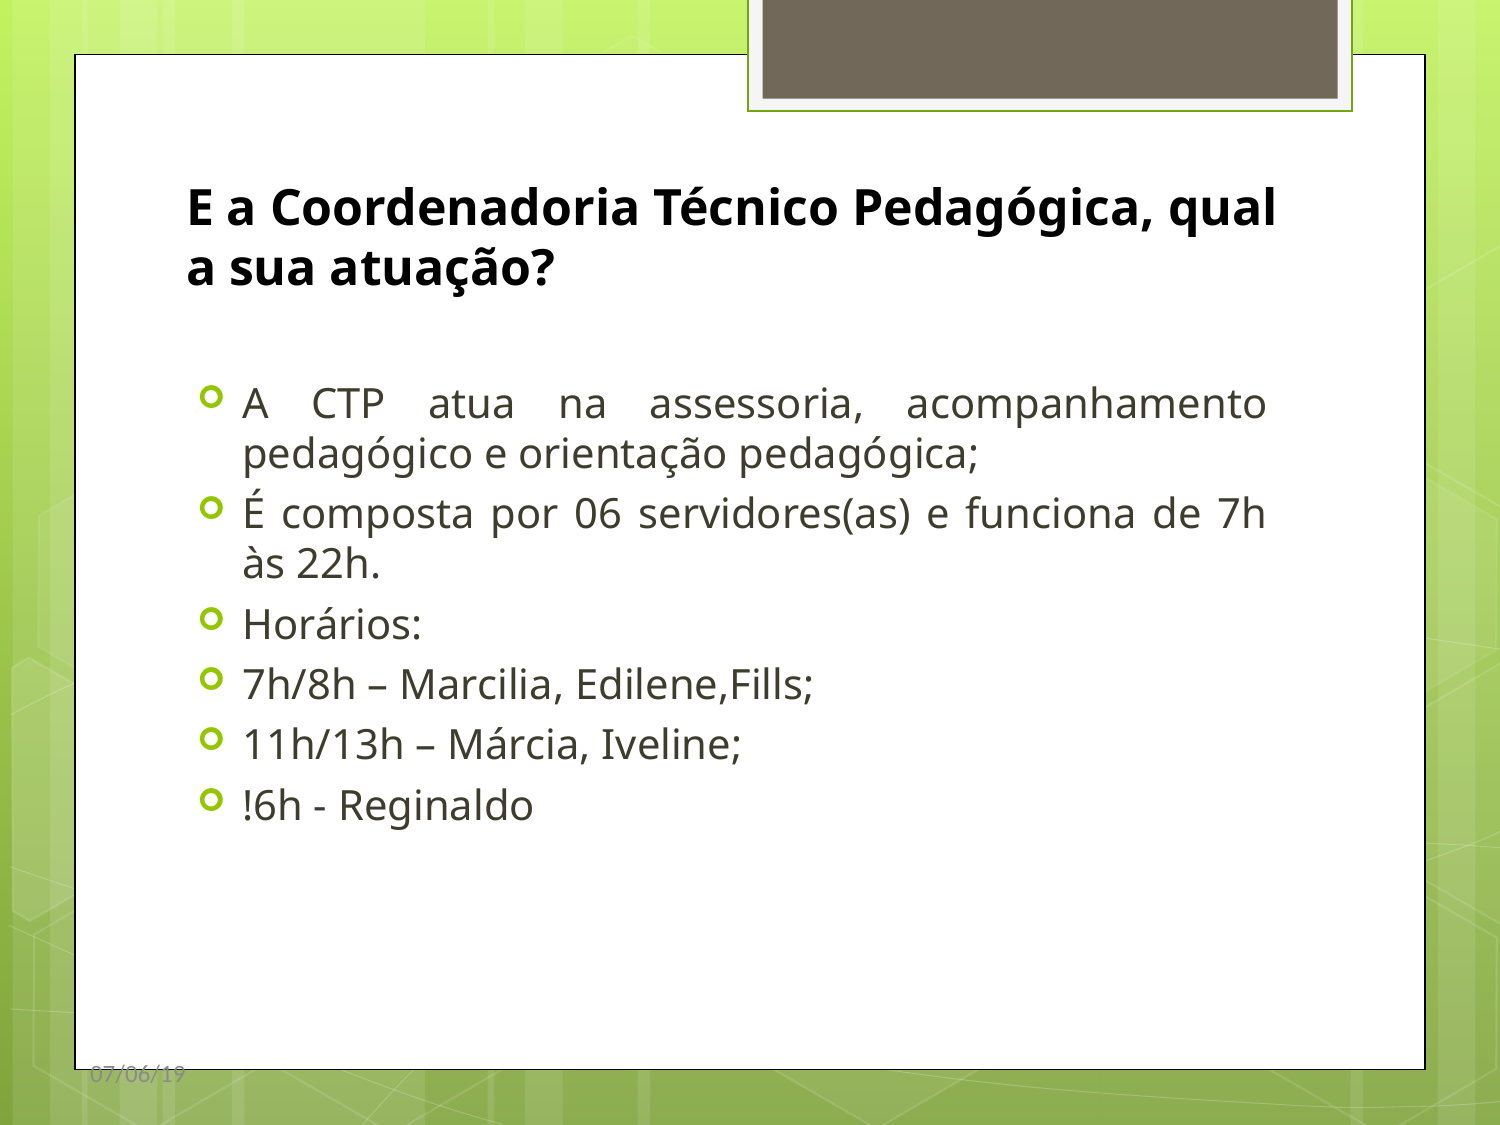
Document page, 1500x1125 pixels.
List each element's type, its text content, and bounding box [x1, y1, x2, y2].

title E a Coordenadoria Técnico Pedagógica, qual a sua atuação? [171, 168, 1324, 356]
list A CTP atua na assessoria, acompanhamento pedagógico e orientação pedagógica; É composta por 06 servidores(as) e funciona de 7h às 22h. Horários: 7h/8h – Marcilia, Edilene,Fills; 11h/13h – Márcia, Iveline; !6h - Reginaldo [171, 308, 1283, 957]
text_box 07/06/19 [75, 1042, 425, 1103]
